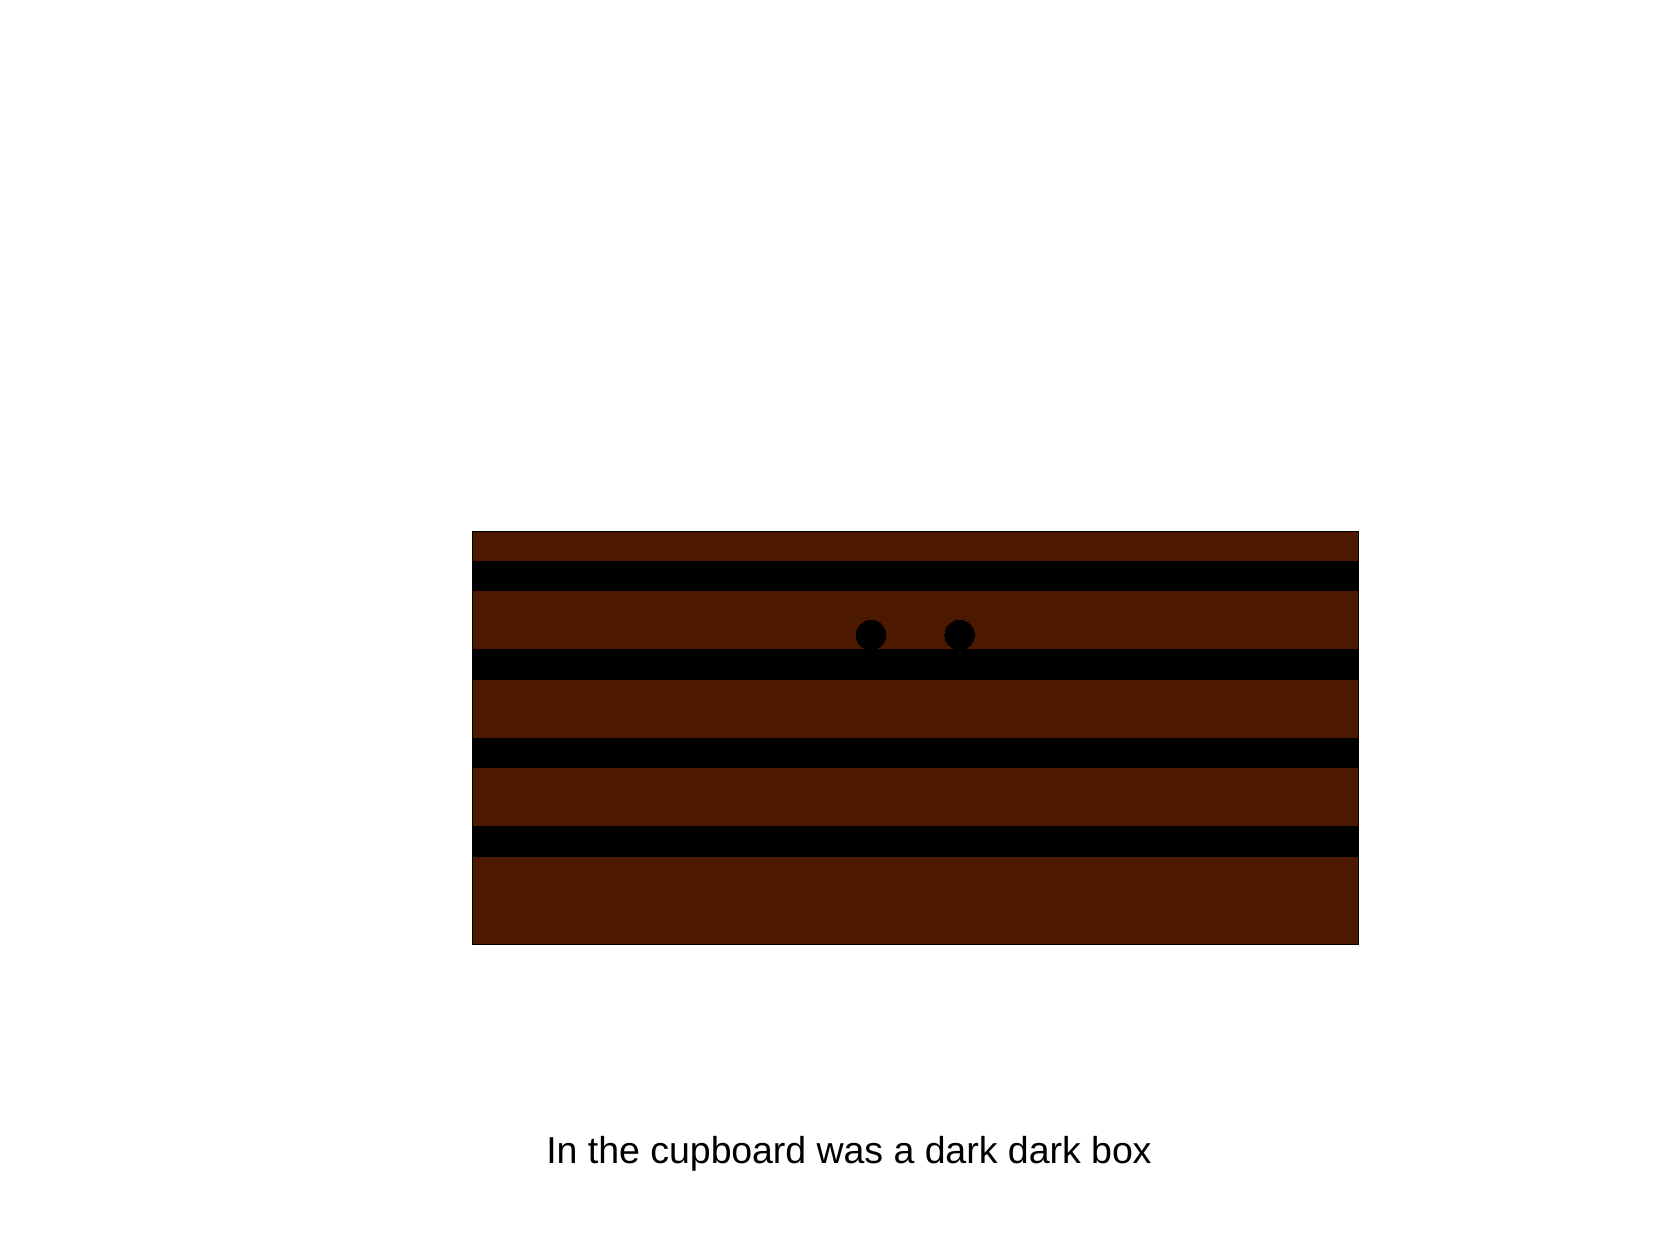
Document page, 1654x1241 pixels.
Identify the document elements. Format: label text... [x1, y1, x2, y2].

text_box [472, 531, 1359, 945]
text_box In the cupboard was a dark dark box [531, 1122, 1329, 1179]
